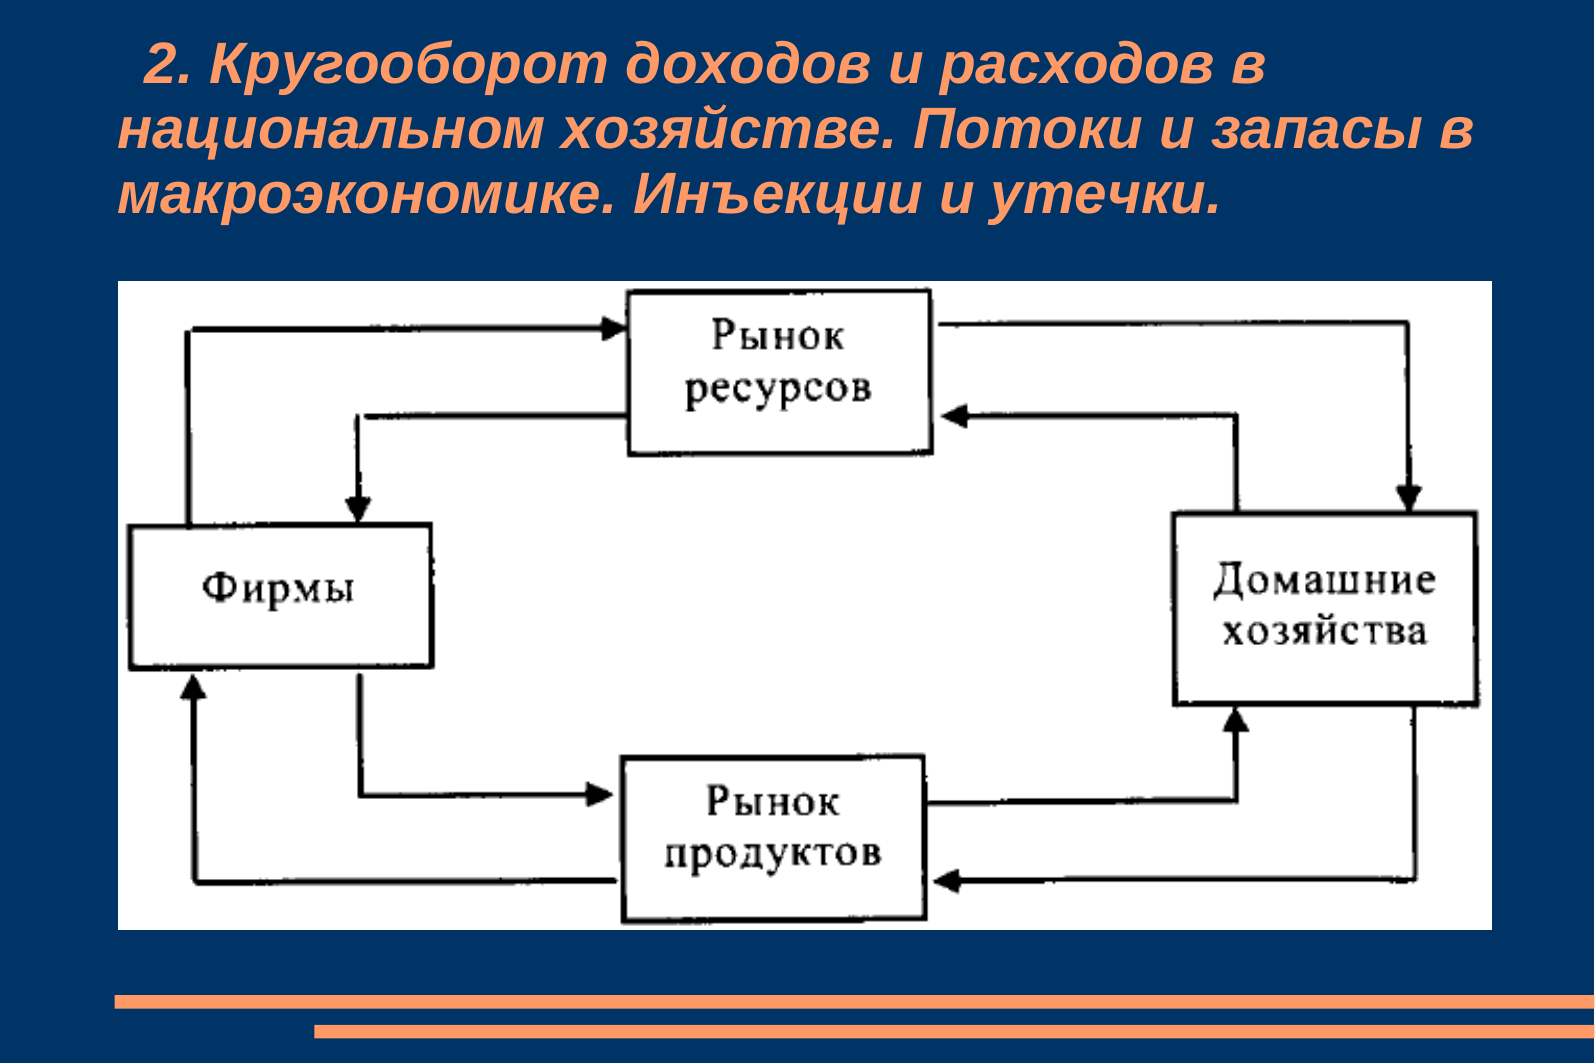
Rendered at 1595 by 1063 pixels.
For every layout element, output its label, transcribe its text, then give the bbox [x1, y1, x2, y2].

picture [118, 281, 1492, 931]
title 2. Кругооборот доходов и расходов в национальном хозяйстве. Потоки и запасы в макроэкономике. Инъекции и утечки. [117, 29, 1479, 228]
